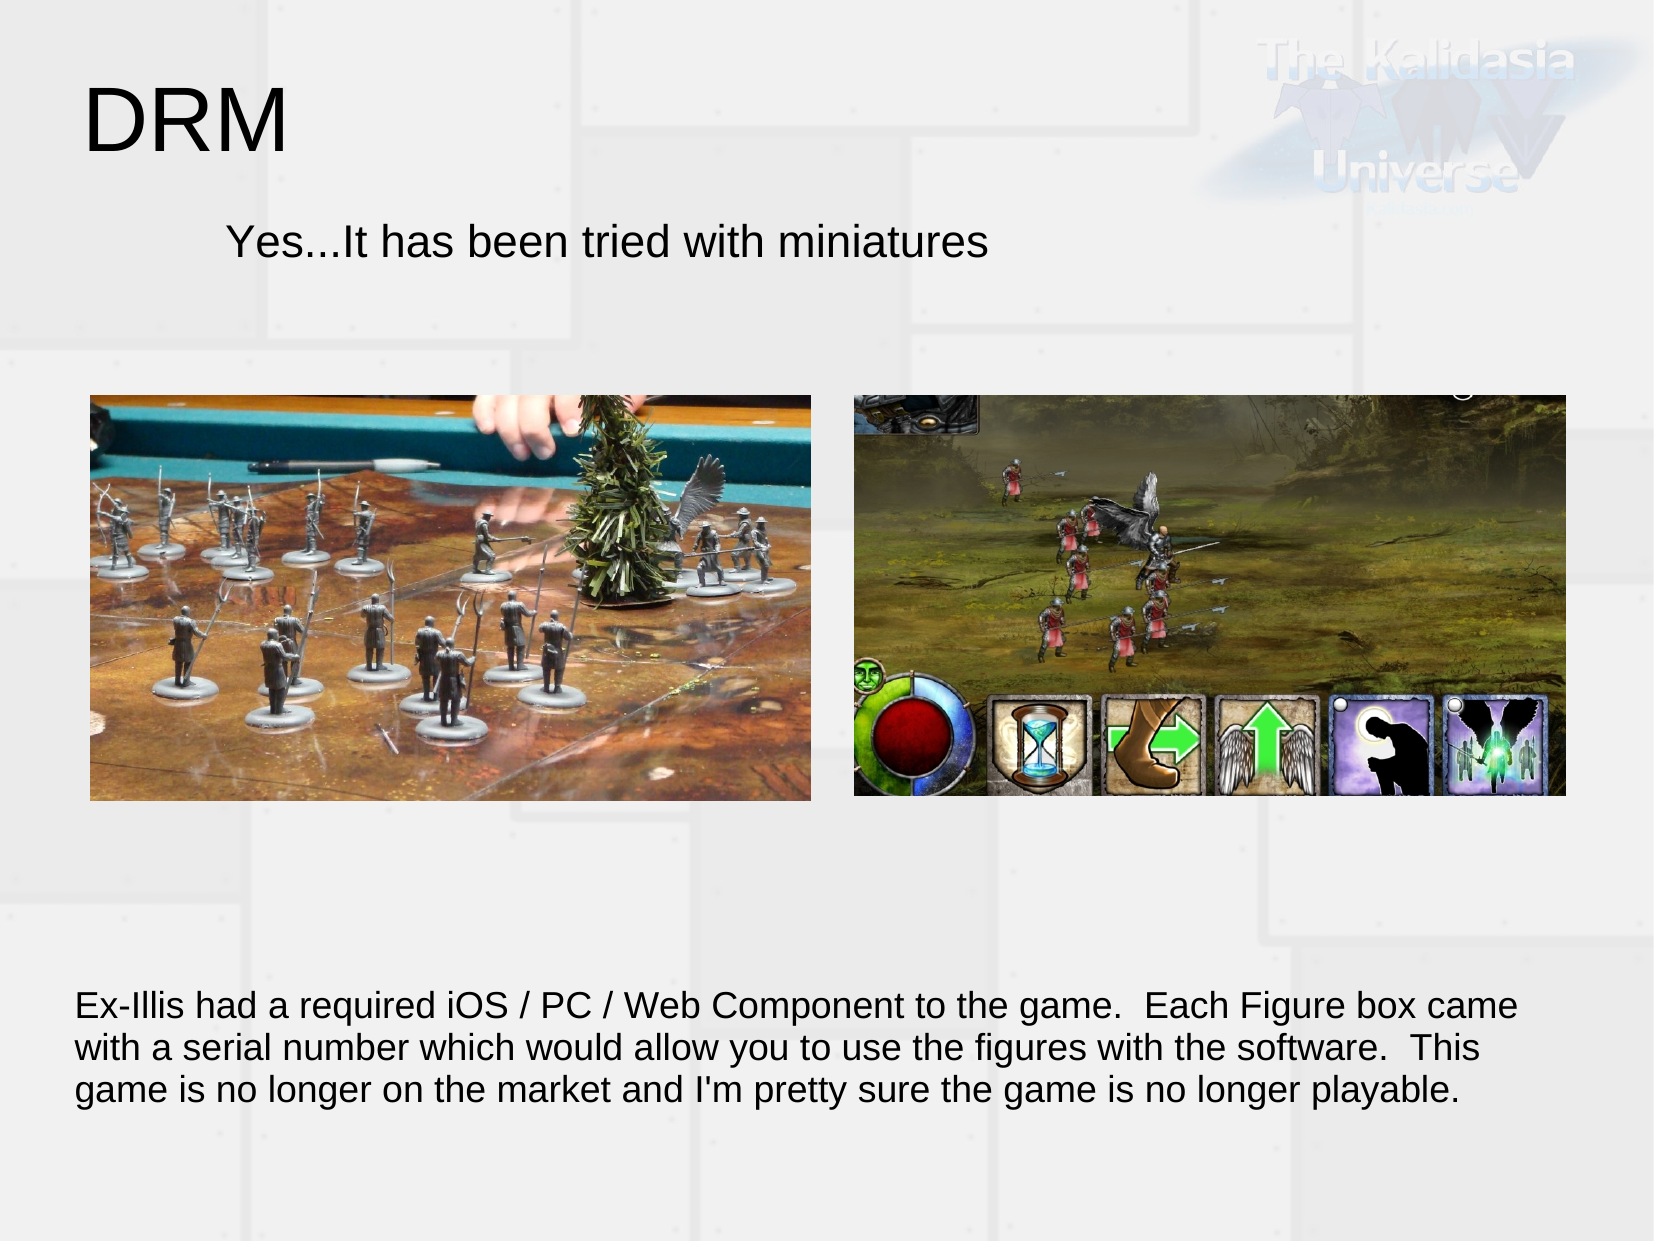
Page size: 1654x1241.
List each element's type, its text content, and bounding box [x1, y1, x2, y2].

title DRM [82, 59, 1571, 176]
picture [0, 0, 1654, 1241]
text_box Ex-Illis had a required iOS / PC / Web Component to the game. Each Figure box came with a serial number which would allow you to use the figures with the software. This game is no longer on the market and I'm pretty sure the game is no longer playable. [59, 975, 1590, 1116]
text_box Yes...It has been tried with miniatures [224, 210, 1605, 271]
